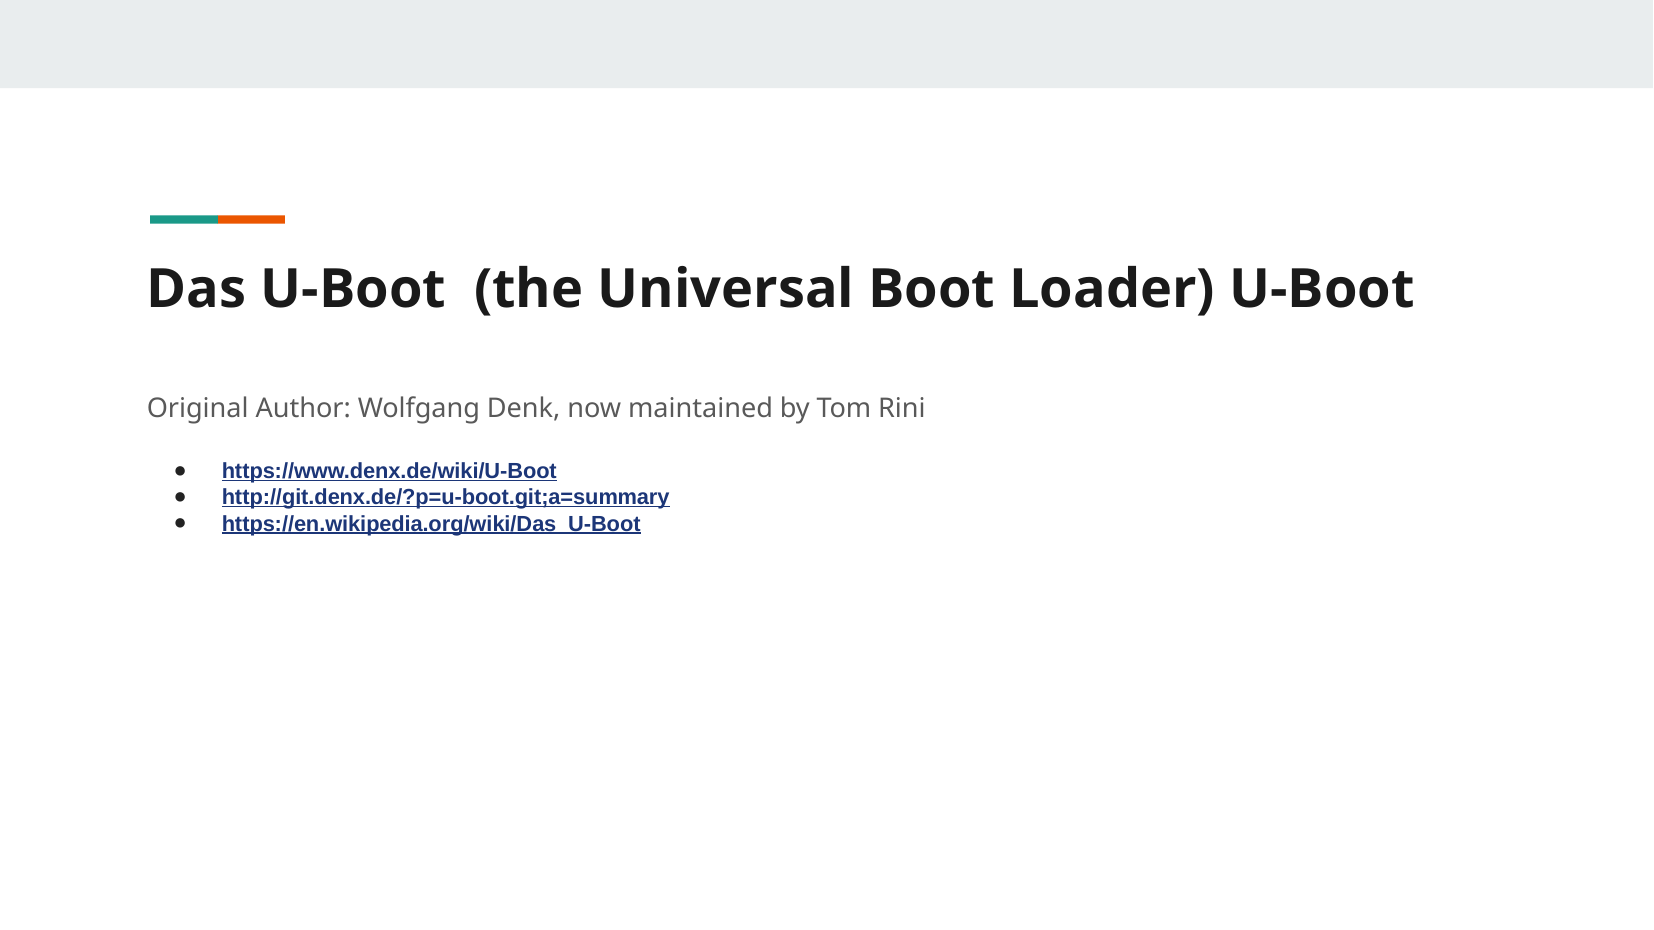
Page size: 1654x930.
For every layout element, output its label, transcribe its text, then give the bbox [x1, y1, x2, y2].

title Das U-Boot (the Universal Boot Loader) U-Boot [131, 238, 1522, 336]
list Original Author: Wolfgang Denk, now maintained by Tom Rini https://www.denx.de/wiki/U-Boot http://git.denx.de/?p=u-boot.git;a=summary https://en.wikipedia.org/wiki/Das_U-Boot [131, 375, 1522, 785]
